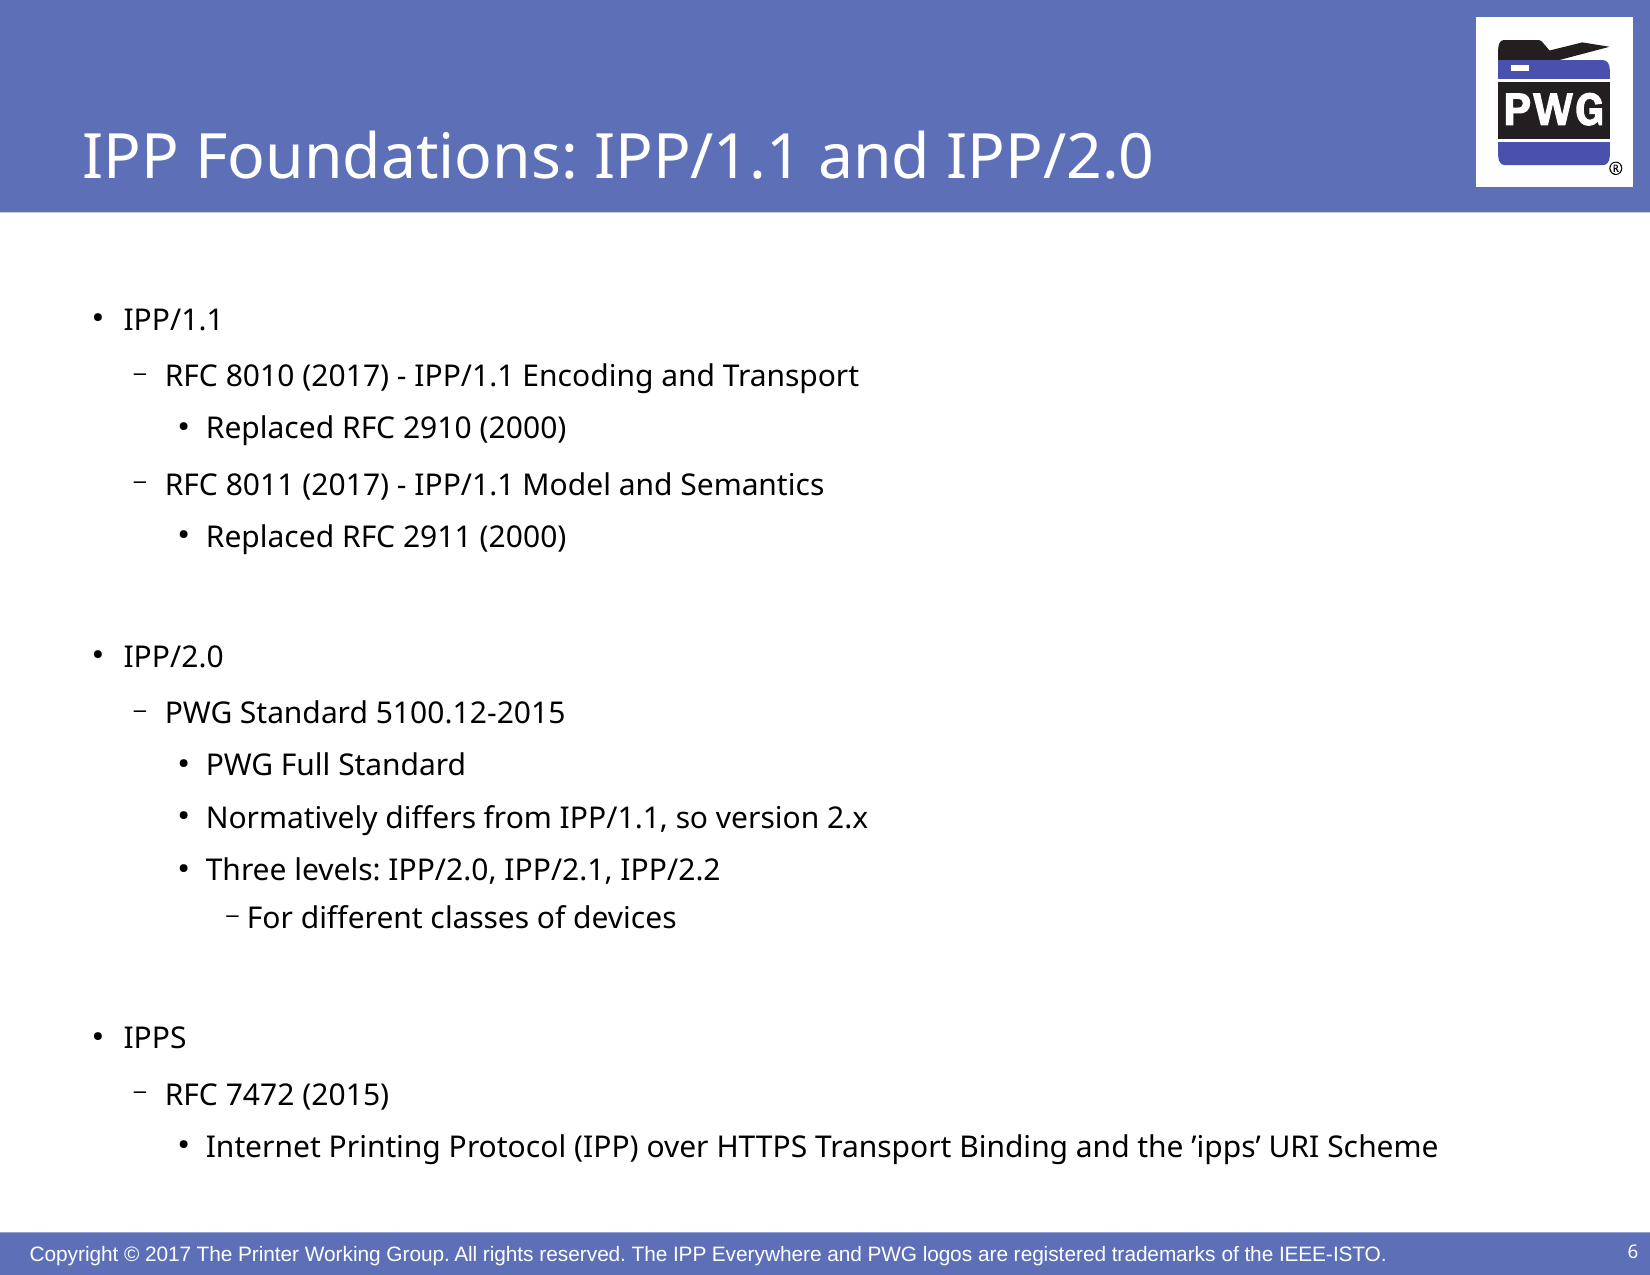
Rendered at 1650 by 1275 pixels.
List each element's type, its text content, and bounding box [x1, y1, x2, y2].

title IPP Foundations: IPP/1.1 and IPP/2.0 [82, 8, 1449, 198]
list IPP/1.1 RFC 8010 (2017) - IPP/1.1 Encoding and Transport Replaced RFC 2910 (2000) RFC 8011 (2017) - IPP/1.1 Model and Semantics Replaced RFC 2911 (2000) IPP/2.0 PWG Standard 5100.12-2015 PWG Full Standard Normatively differs from IPP/1.1, so version 2.x Three levels: IPP/2.0, IPP/2.1, IPP/2.2 For different classes of devices IPPS RFC 7472 (2015) Internet Printing Protocol (IPP) over HTTPS Transport Binding and the ’ipps’ URI Scheme [82, 298, 1568, 1171]
